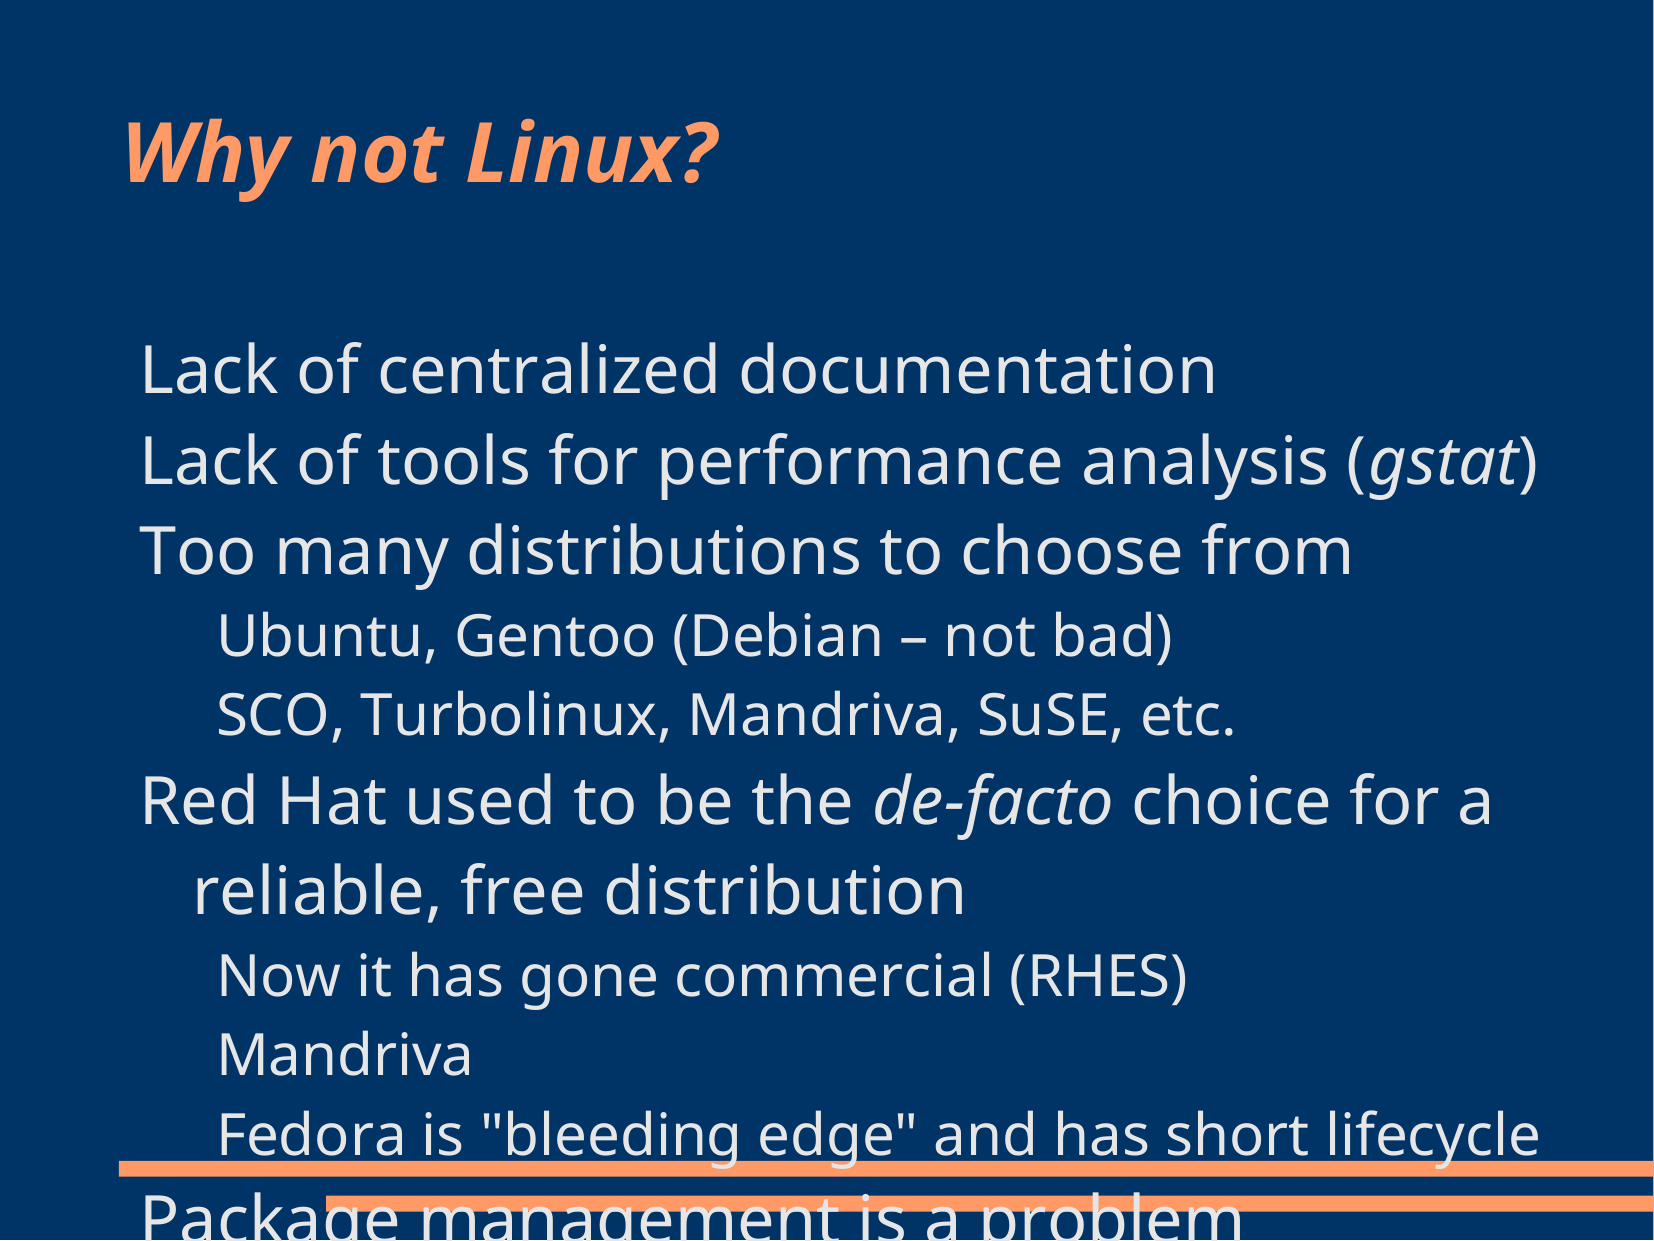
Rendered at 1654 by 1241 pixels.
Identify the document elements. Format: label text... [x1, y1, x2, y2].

list Lack of centralized documentation Lack of tools for performance analysis (gstat) Too many distributions to choose from Ubuntu, Gentoo (Debian – not bad) SCO, Turbolinux, Mandriva, SuSE, etc. Red Hat used to be the de-facto choice for a reliable, free distribution Now it has gone commercial (RHES) Mandriva Fedora is "bleeding edge" and has short lifecycle Package management is a problem rpm, source, apt is better [121, 322, 1561, 1230]
title Why not Linux? [121, 46, 1534, 254]
